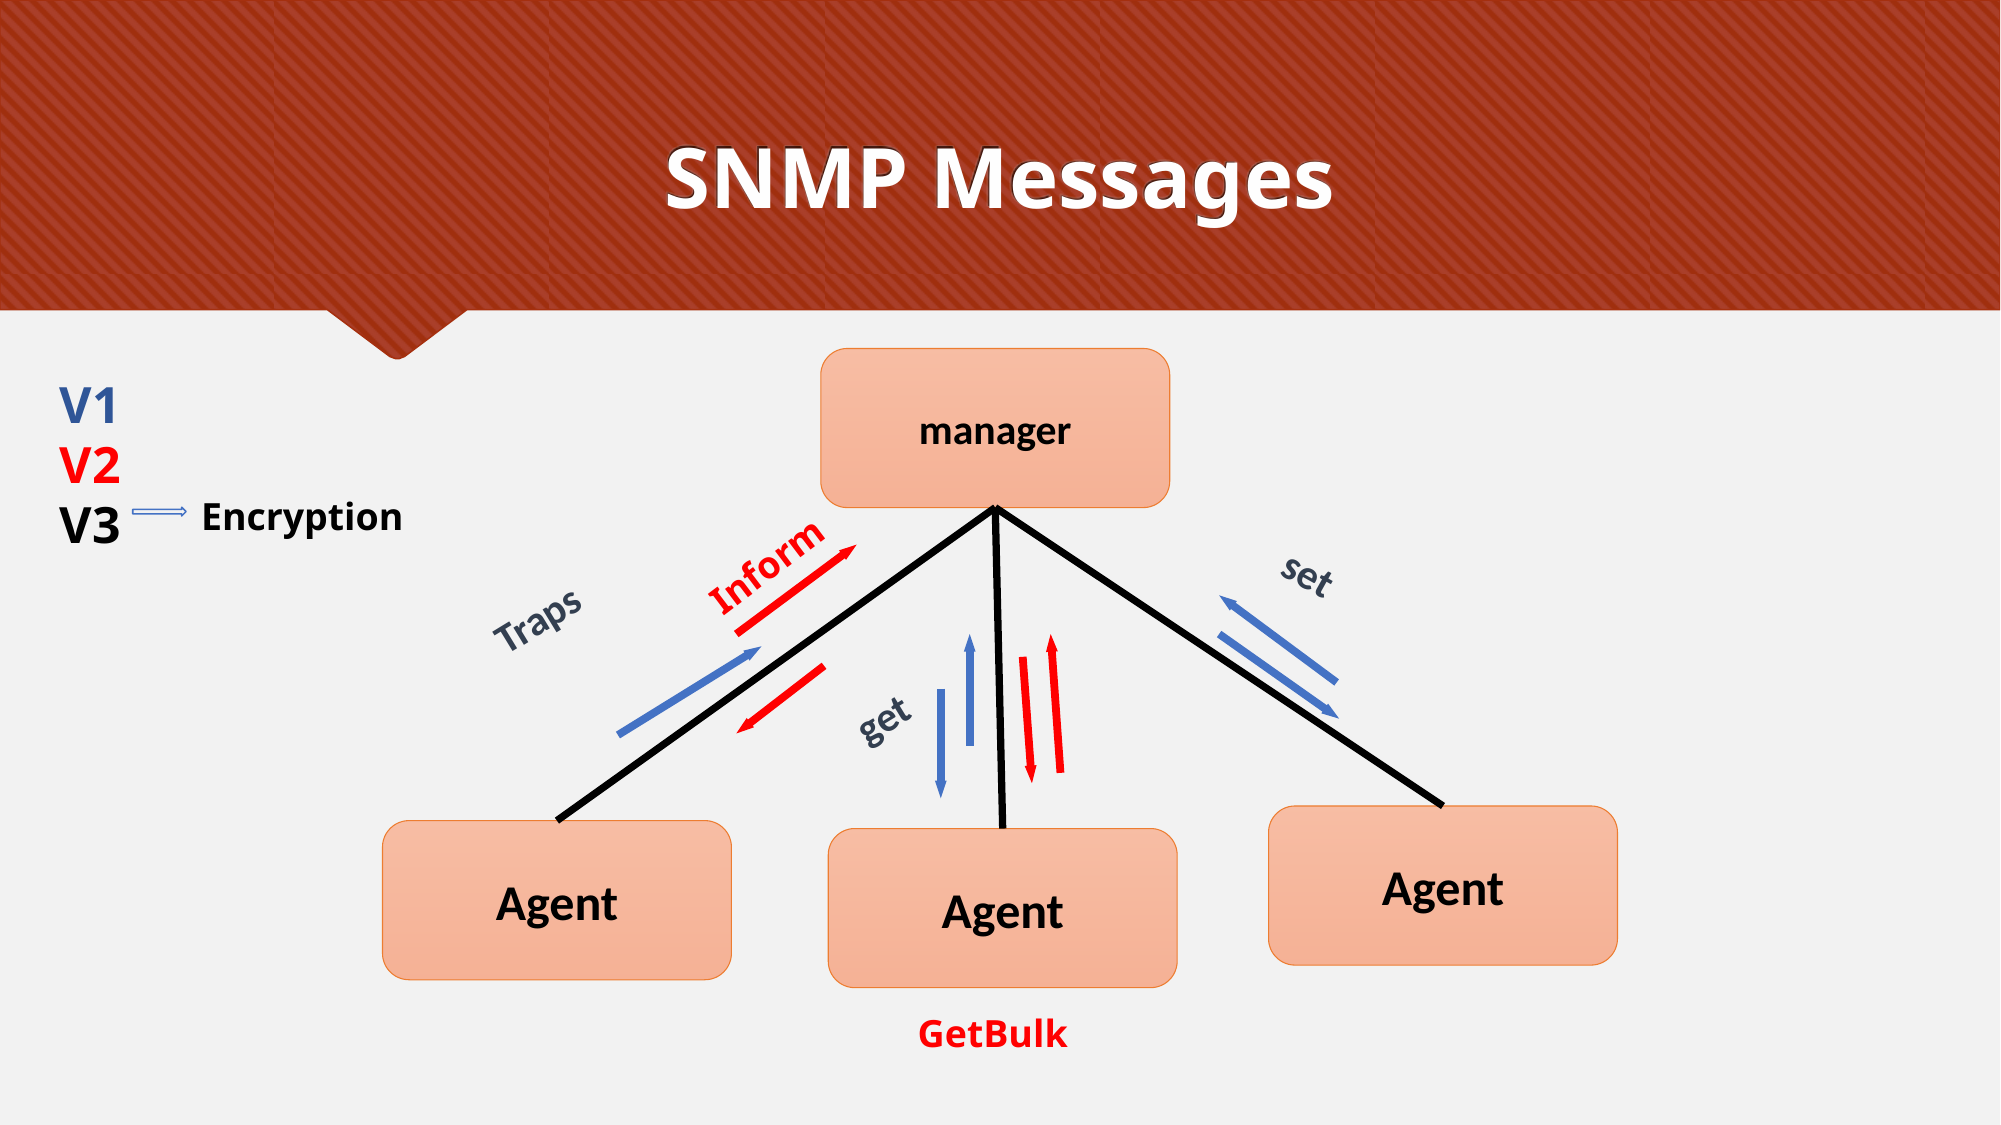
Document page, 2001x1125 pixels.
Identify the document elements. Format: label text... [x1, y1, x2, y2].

text_box Agent [1268, 805, 1618, 966]
text_box Inform [684, 547, 876, 655]
text_box get [829, 655, 968, 787]
text_box manager [820, 348, 1170, 485]
text_box GetBulk [902, 1002, 1220, 1084]
text_box Agent [382, 820, 732, 980]
text_box Traps [468, 547, 646, 698]
text_box Inform [822, 398, 987, 485]
text_box set [1246, 524, 1381, 653]
text_box V1 V2 V3 [44, 365, 135, 563]
title SNMP Messages [132, 73, 1868, 233]
text_box Agent [828, 828, 1178, 988]
text_box Encryption [186, 485, 1188, 547]
